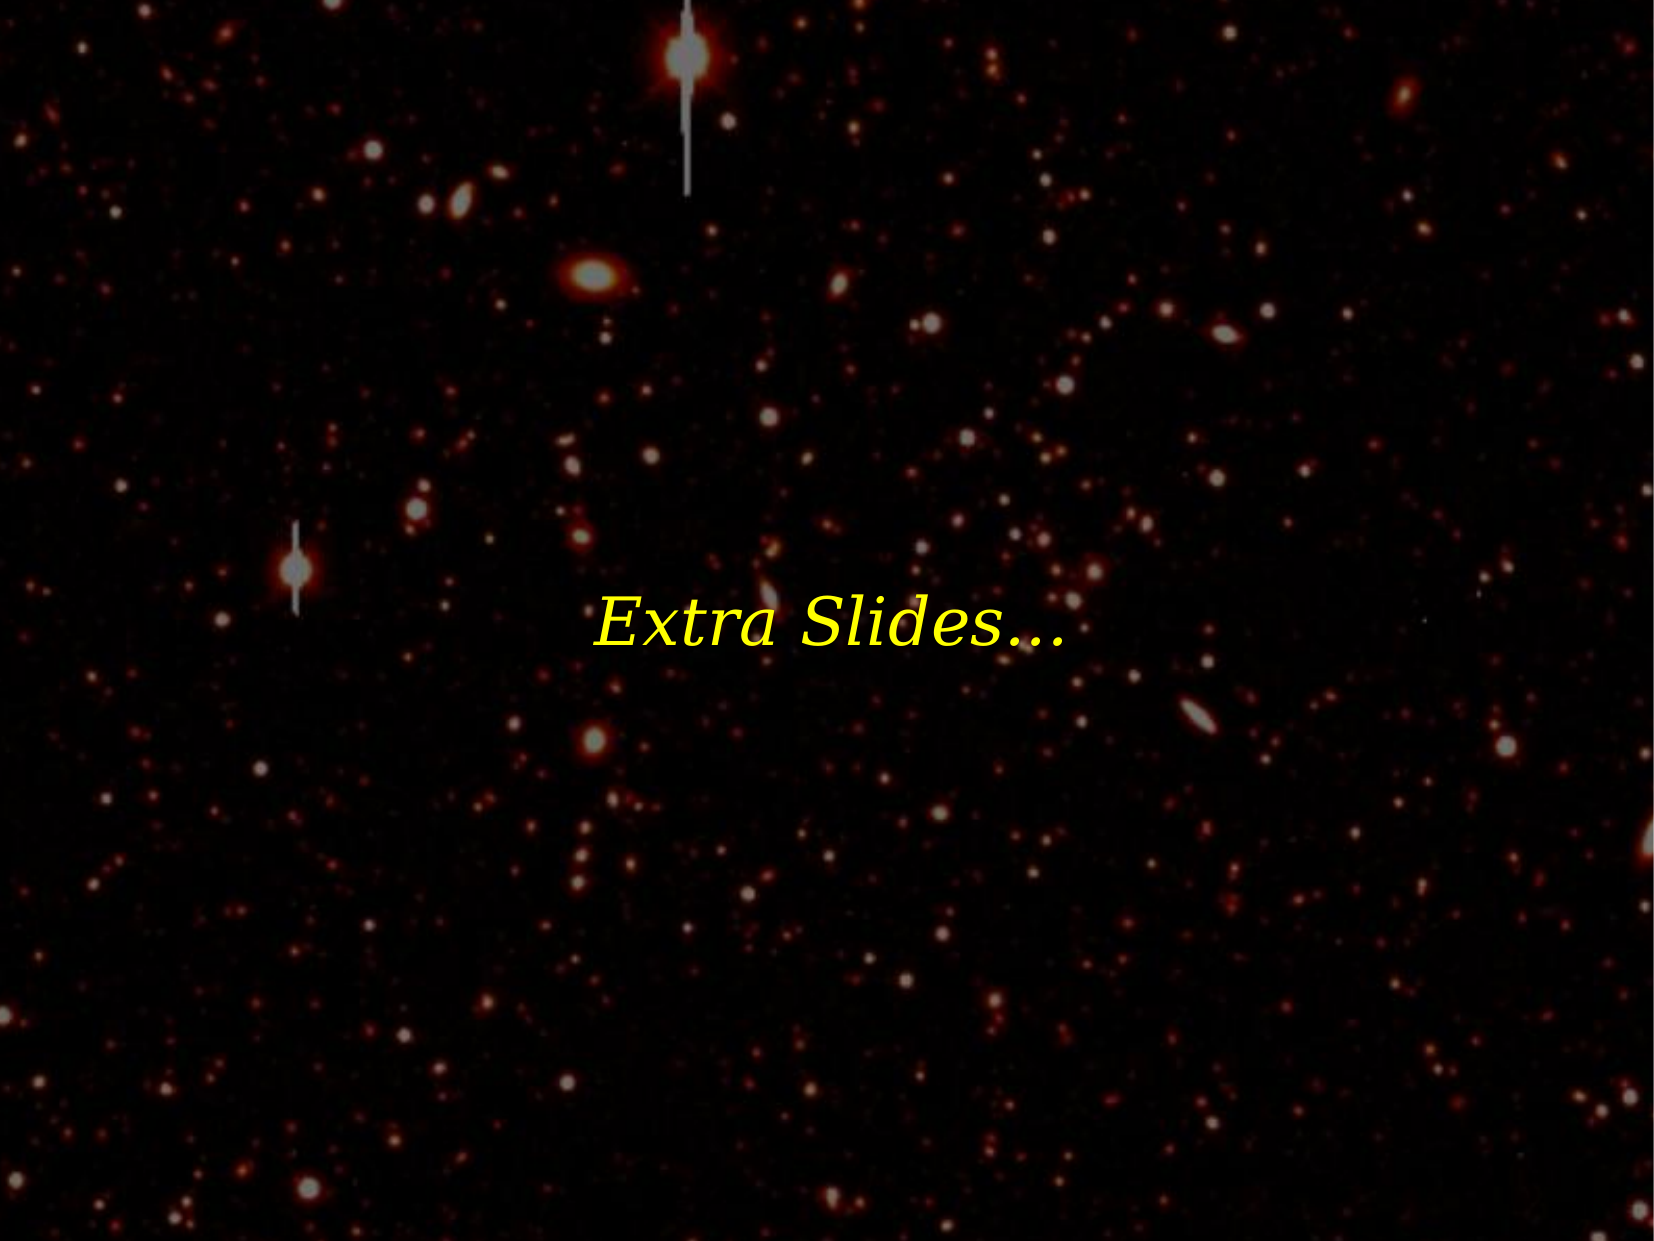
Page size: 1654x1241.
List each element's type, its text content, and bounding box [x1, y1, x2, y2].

picture [0, 0, 1654, 1241]
text_box Extra Slides... [594, 583, 1013, 662]
